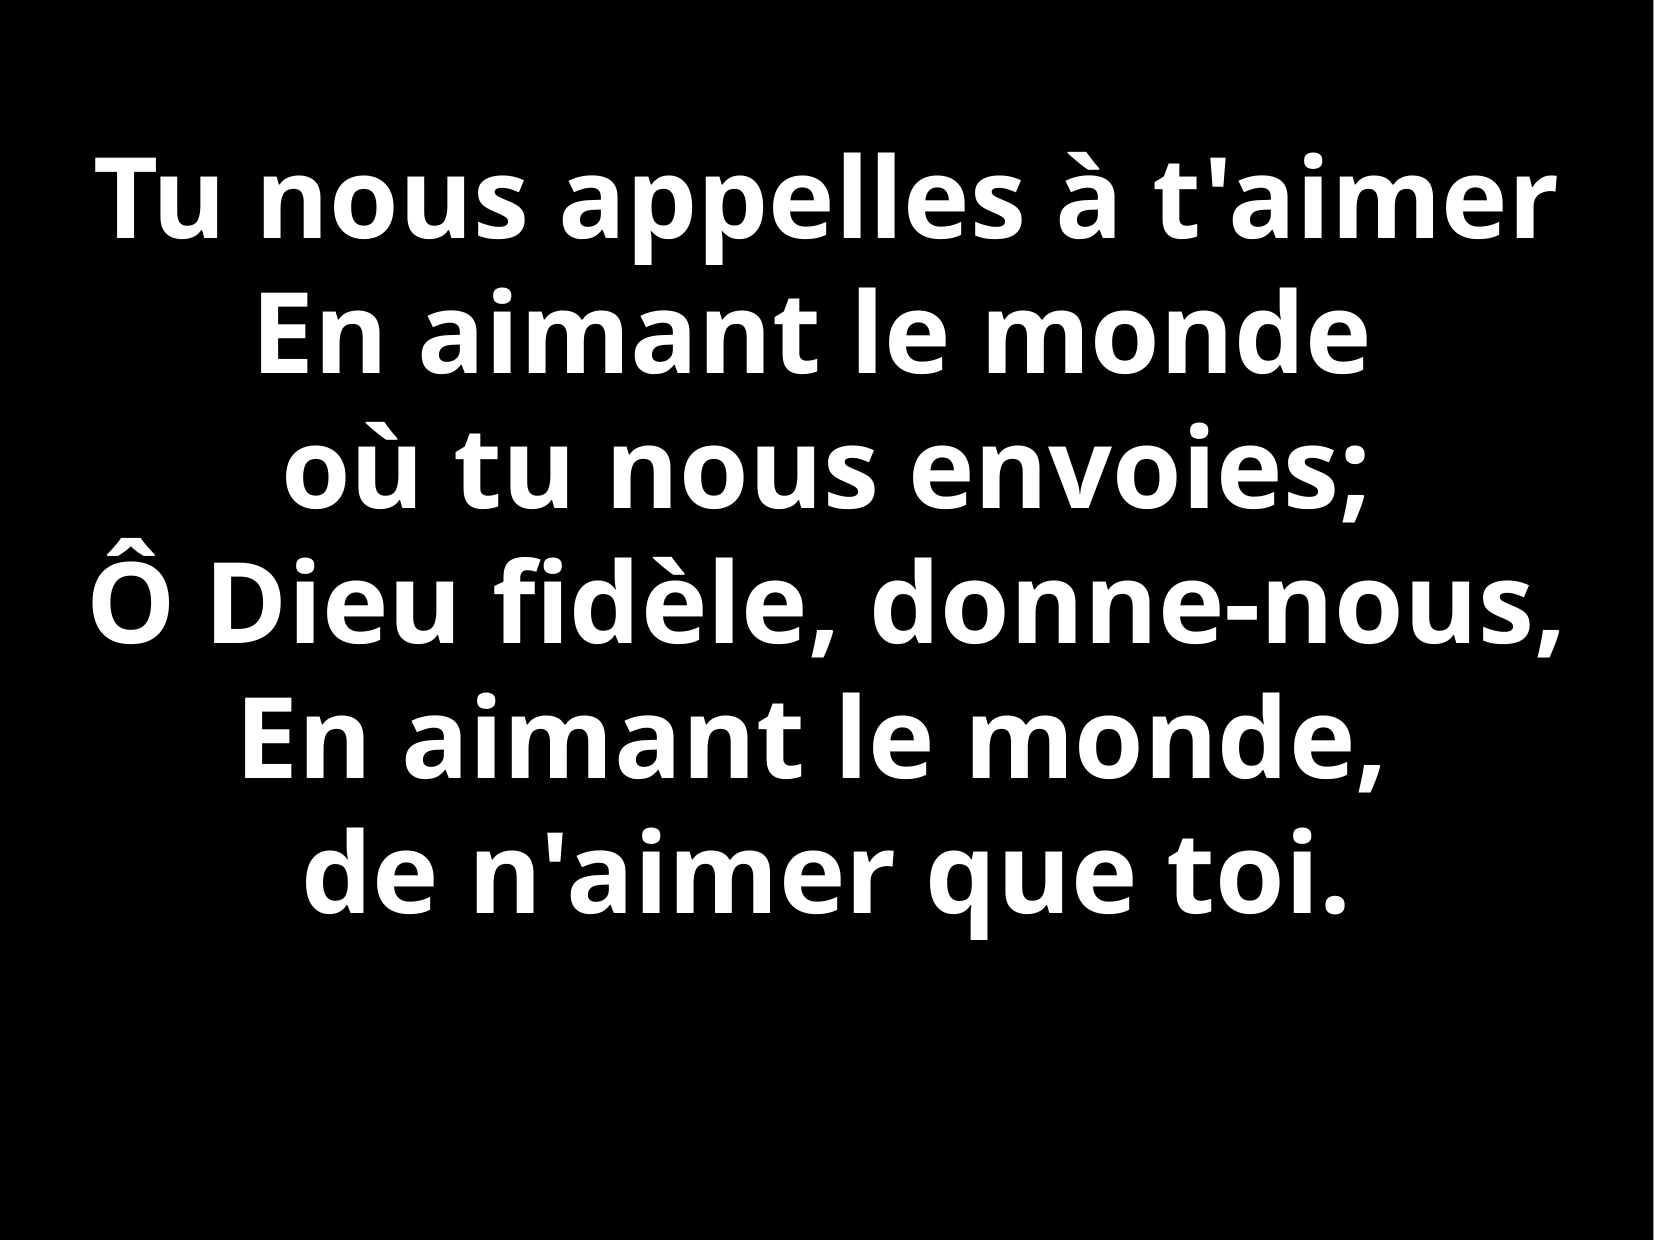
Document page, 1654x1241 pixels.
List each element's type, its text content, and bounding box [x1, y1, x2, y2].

text_box Tu nous appelles à t'aimer En aimant le monde où tu nous envoies; Ô Dieu fidèle, donne-nous, En aimant le monde, de n'aimer que toi. [29, 88, 1625, 975]
